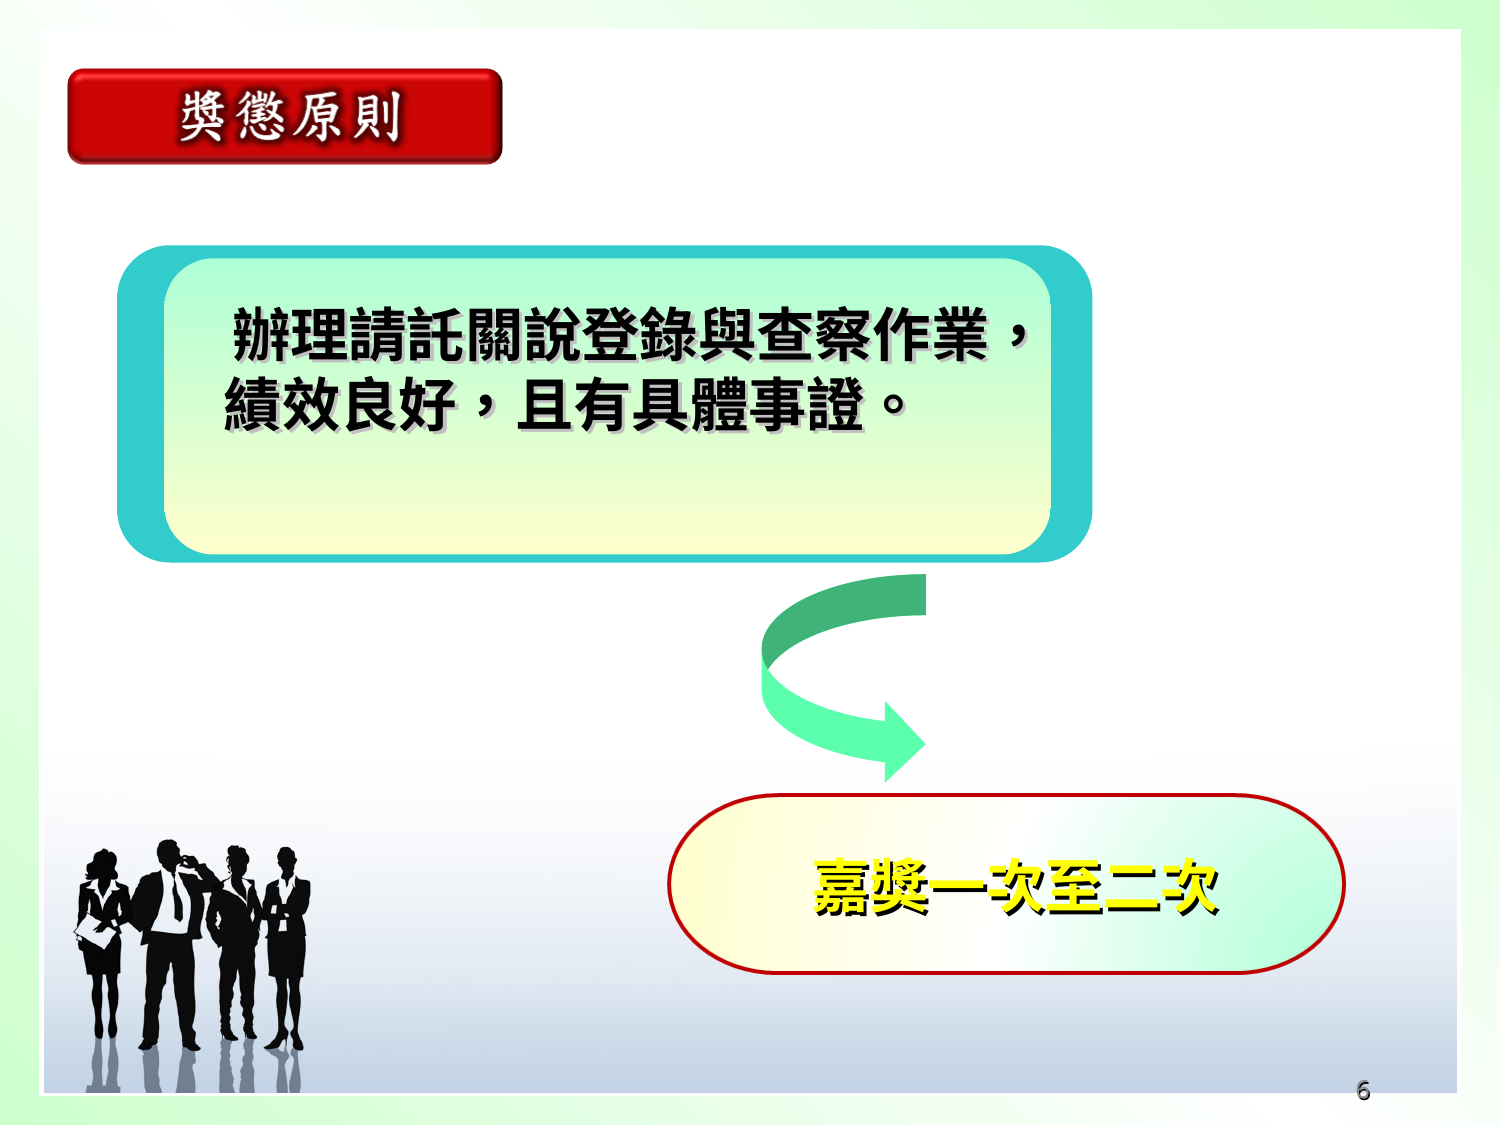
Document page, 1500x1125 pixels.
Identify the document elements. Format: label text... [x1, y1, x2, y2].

picture [39, 29, 1461, 1096]
text_box <編號> [1081, 1060, 1432, 1121]
text_box [761, 574, 926, 783]
text_box [117, 245, 1093, 563]
text_box 嘉獎一次至二次 [761, 841, 1270, 928]
text_box 辦理請託關說登錄與查察作業，績效良好，且有具體事證。 [164, 290, 1029, 523]
